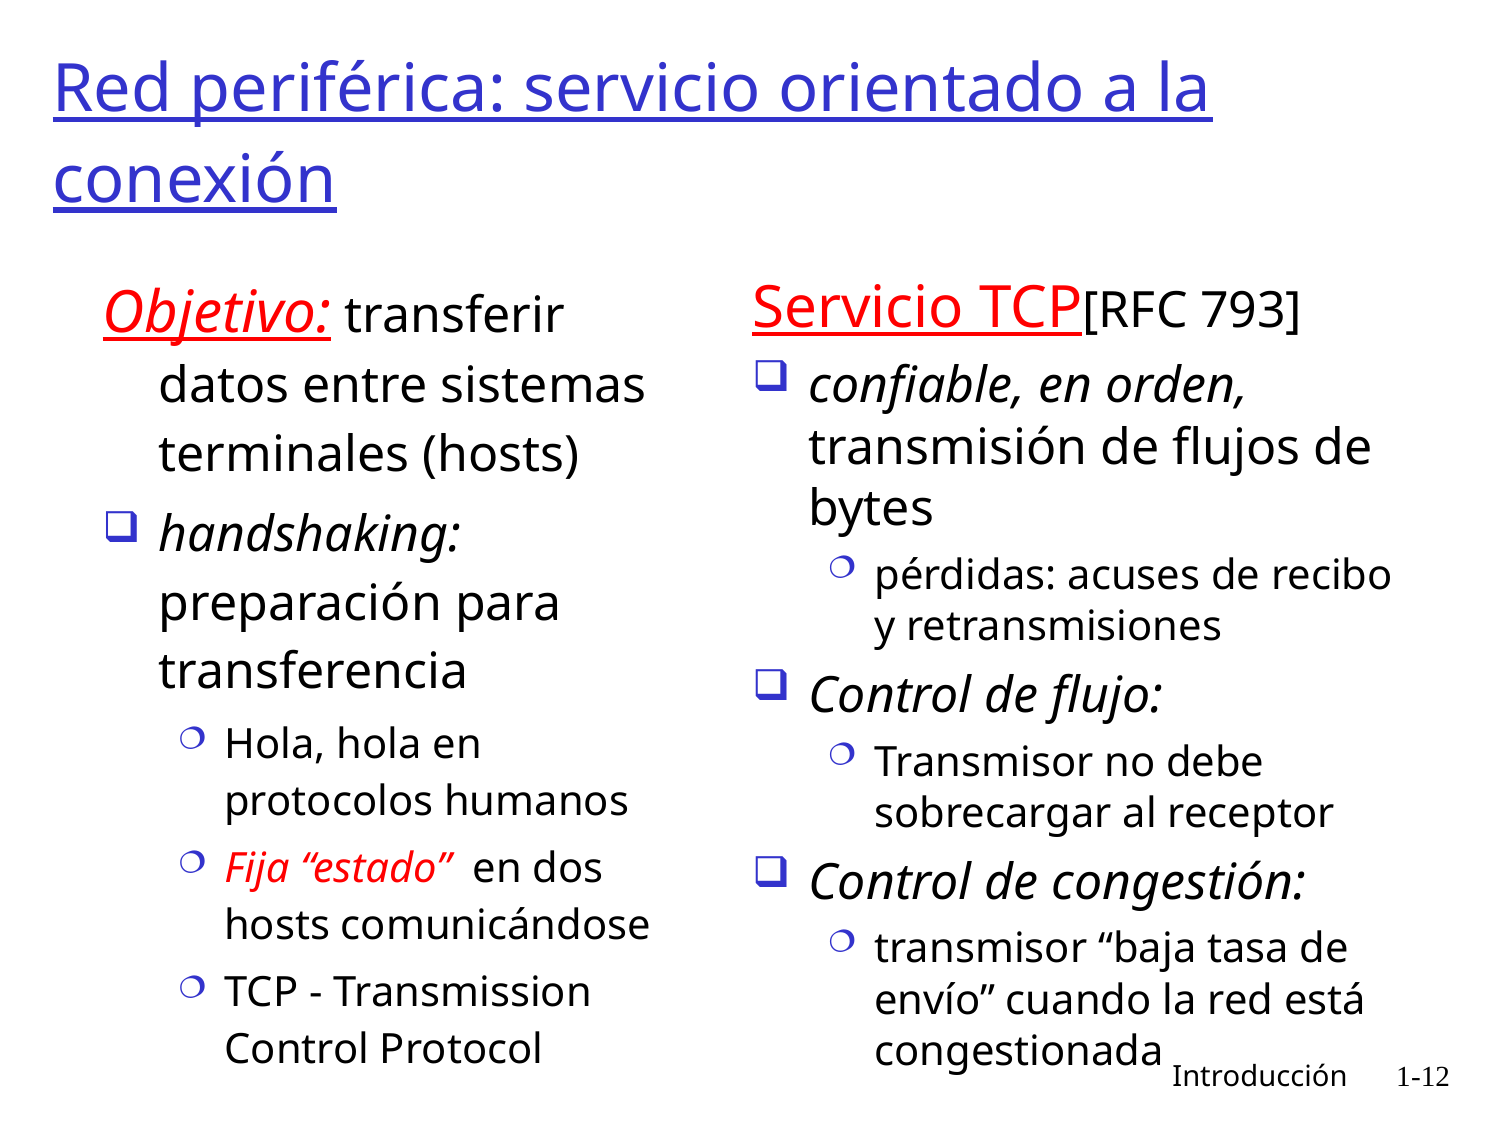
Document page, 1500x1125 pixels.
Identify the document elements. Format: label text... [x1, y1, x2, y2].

list Servicio TCP[RFC 793] confiable, en orden, transmisión de flujos de bytes pérdidas: acuses de recibo y retransmisiones Control de flujo: Transmisor no debe sobrecargar al receptor Control de congestión: transmisor “baja tasa de envío” cuando la red está congestionada [737, 262, 1426, 1026]
list Objetivo: transferir datos entre sistemas terminales (hosts) handshaking: preparación para transferencia Hola, hola en protocolos humanos Fija “estado” en dos hosts comunicándose TCP - Transmission Control Protocol [87, 262, 713, 1026]
text_box 1-<number> [1362, 1050, 1466, 1125]
title Red periférica: servicio orientado a la conexión [37, 37, 1425, 225]
text_box Introducción [887, 1050, 1362, 1125]
